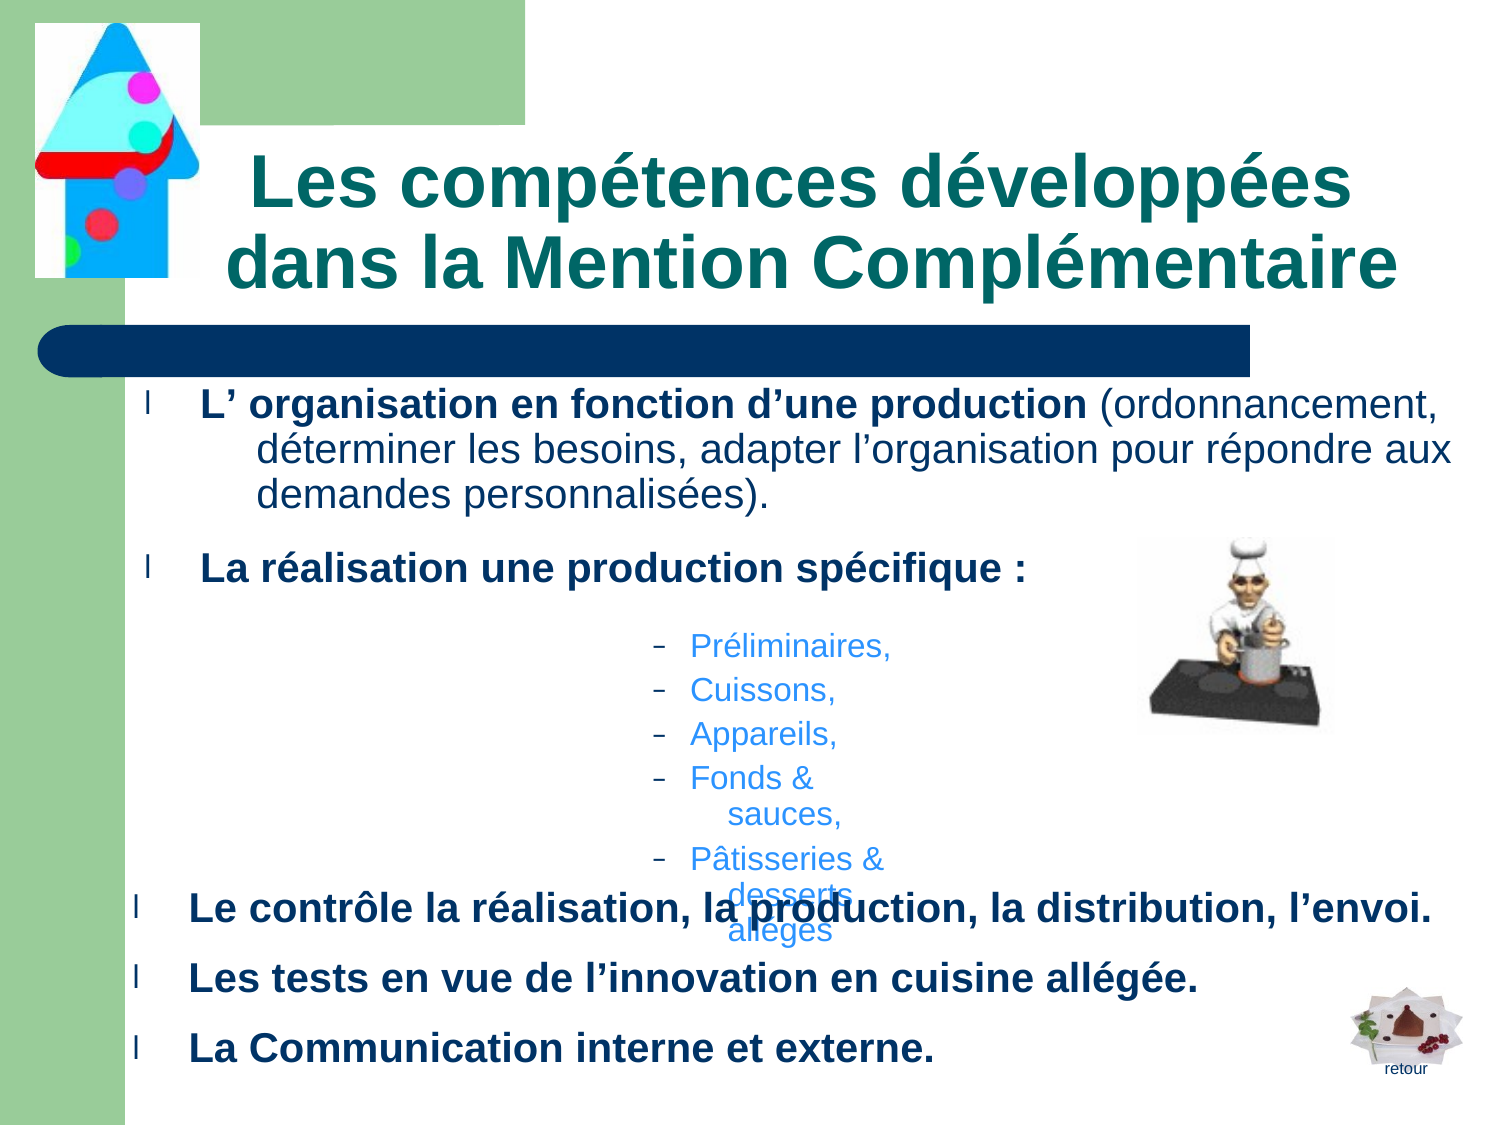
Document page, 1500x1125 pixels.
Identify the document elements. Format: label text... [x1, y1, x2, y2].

picture [35, 23, 200, 278]
text_box La Communication interne et externe. [117, 1019, 1254, 1080]
text_box Préliminaires, Cuissons, Appareils, Fonds & sauces, Pâtisseries & desserts allégés [187, 621, 928, 879]
picture [1137, 537, 1335, 735]
picture [84, 208, 119, 242]
text_box retour [1350, 1050, 1463, 1086]
text_box La réalisation une production spécifique : [129, 539, 1207, 599]
text_box Les tests en vue de l’innovation en cuisine allégée. [117, 949, 1371, 1009]
text_box Préliminaires, Cuissons, Appareils, Fonds & sauces, Pâtisseries & desserts allégés [187, 939, 928, 949]
text_box L’ organisation en fonction d’une production (ordonnancement, déterminer les besoins, adapter l’organisation pour répondre aux demandes personnalisées). [129, 375, 1477, 525]
text_box Le contrôle la réalisation, la production, la distribution, l’envoi. [117, 879, 1500, 939]
picture [1350, 987, 1463, 1050]
title Les compétences développées dans la Mention Complémentaire [125, 125, 1500, 313]
